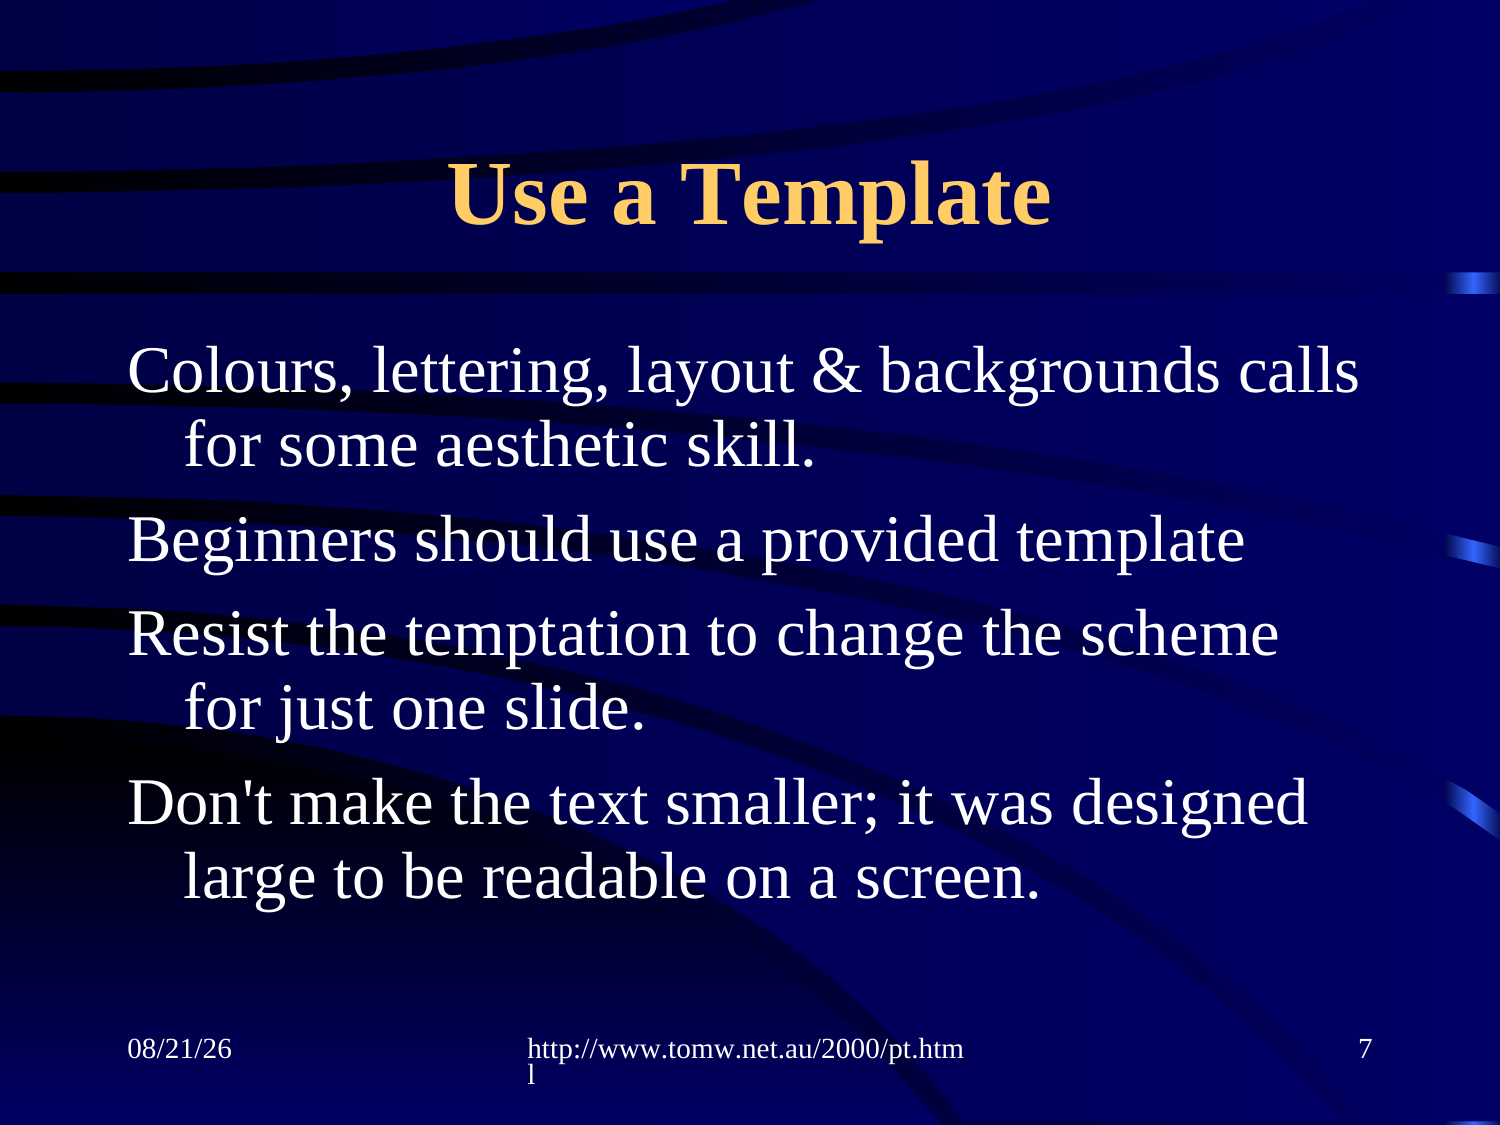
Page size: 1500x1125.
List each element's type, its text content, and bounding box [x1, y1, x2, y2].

list Colours, lettering, layout & backgrounds calls for some aesthetic skill. Beginners should use a provided template Resist the temptation to change the scheme for just one slide. Don't make the text smaller; it was designed large to be readable on a screen. [112, 324, 1388, 1001]
title Use a Template [112, 99, 1388, 288]
